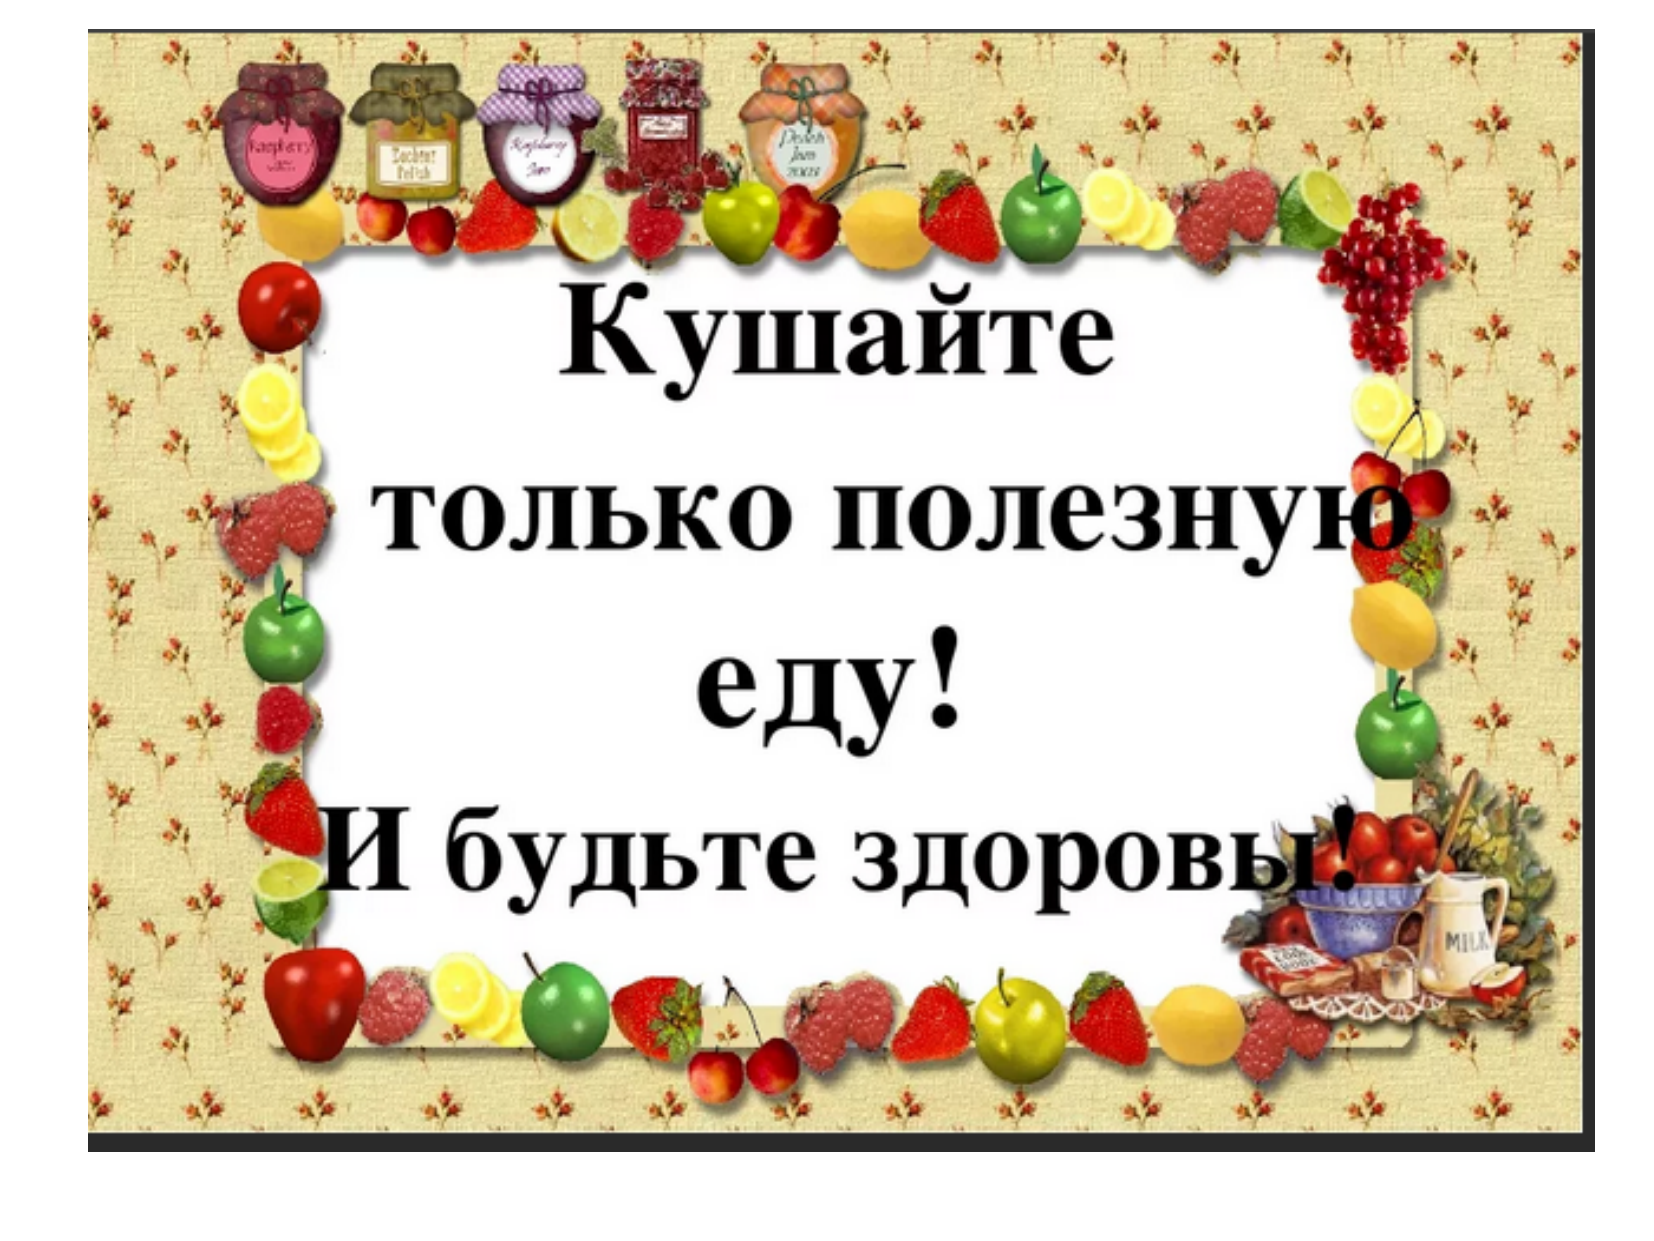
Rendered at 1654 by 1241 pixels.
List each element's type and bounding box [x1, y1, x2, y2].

picture [88, 29, 1595, 1152]
